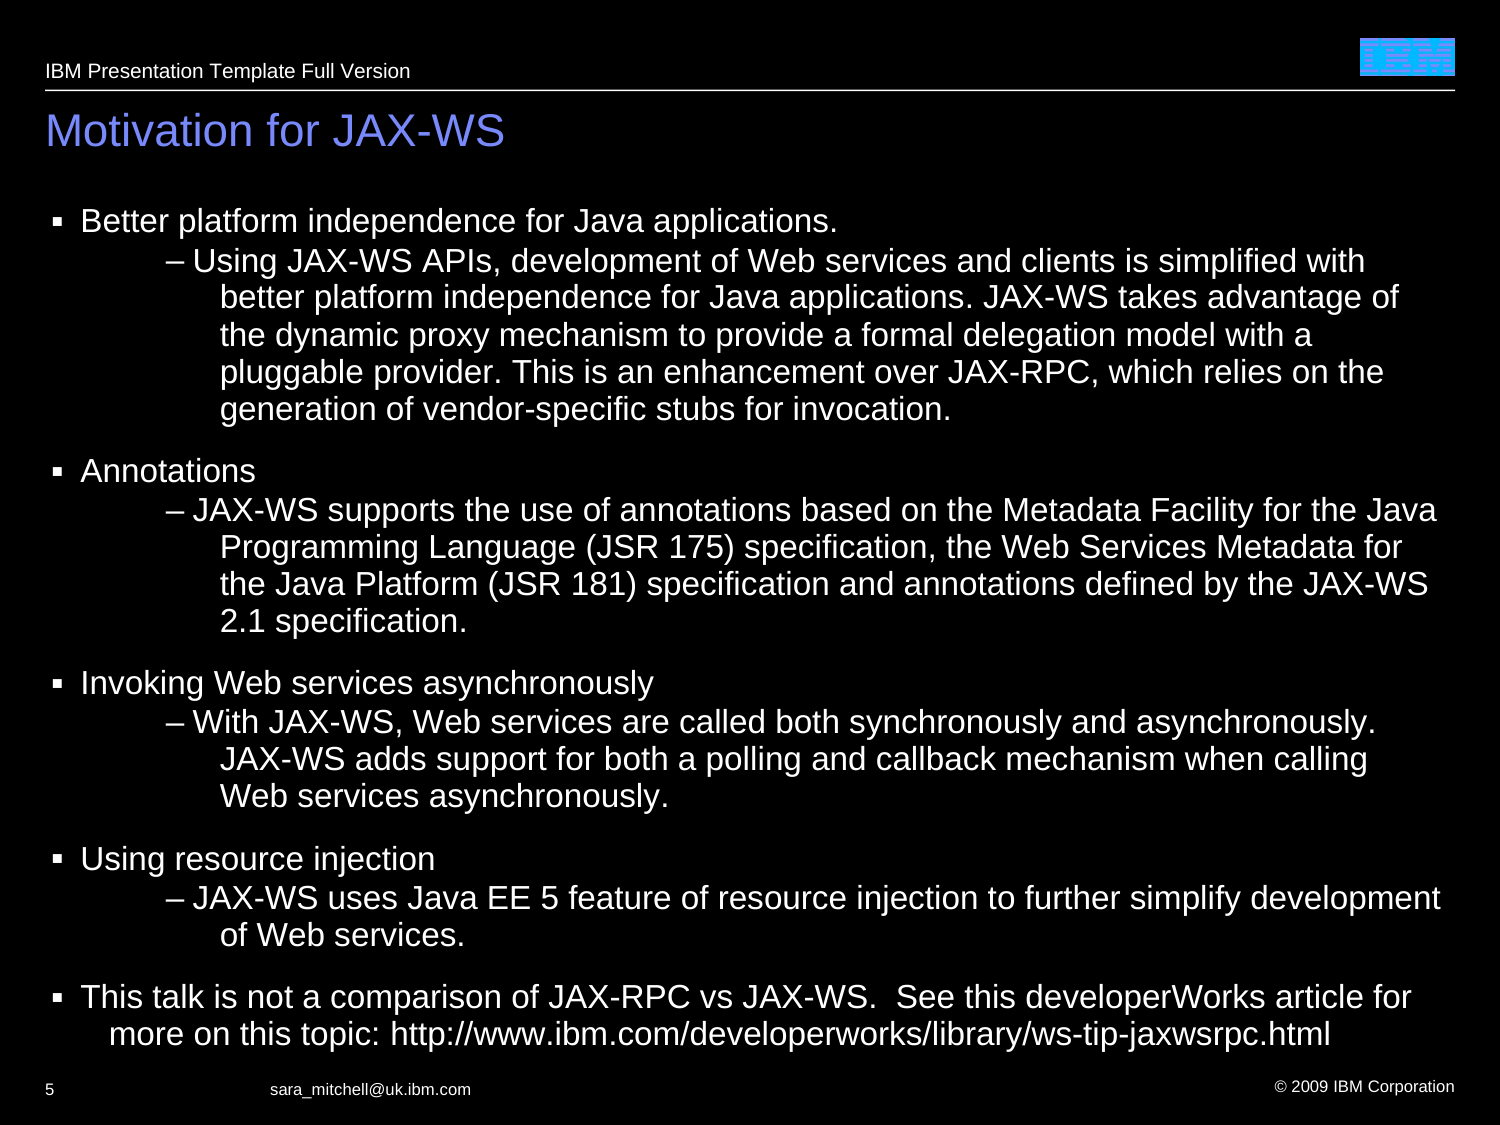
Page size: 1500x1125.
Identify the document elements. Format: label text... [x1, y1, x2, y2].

list Better platform independence for Java applications. Using JAX-WS APIs, development of Web services and clients is simplified with better platform independence for Java applications. JAX-WS takes advantage of the dynamic proxy mechanism to provide a formal delegation model with a pluggable provider. This is an enhancement over JAX-RPC, which relies on the generation of vendor-specific stubs for invocation. Annotations JAX-WS supports the use of annotations based on the Metadata Facility for the Java Programming Language (JSR 175) specification, the Web Services Metadata for the Java Platform (JSR 181) specification and annotations defined by the JAX-WS 2.1 specification. Invoking Web services asynchronously With JAX-WS, Web services are called both synchronously and asynchronously. JAX-WS adds support for both a polling and callback mechanism when calling Web services asynchronously. Using resource injection JAX-WS uses Java EE 5 feature of resource injection to further simplify development of Web services. This talk is not a comparison of JAX-RPC vs JAX-WS. See this developerWorks article for more on this topic: http://www.ibm.com/developerworks/library/ws-tip-jaxwsrpc.html [36, 195, 1462, 1070]
text_box IBM Presentation Template Full Version [30, 37, 1306, 83]
title Motivation for JAX-WS [30, 97, 1456, 218]
